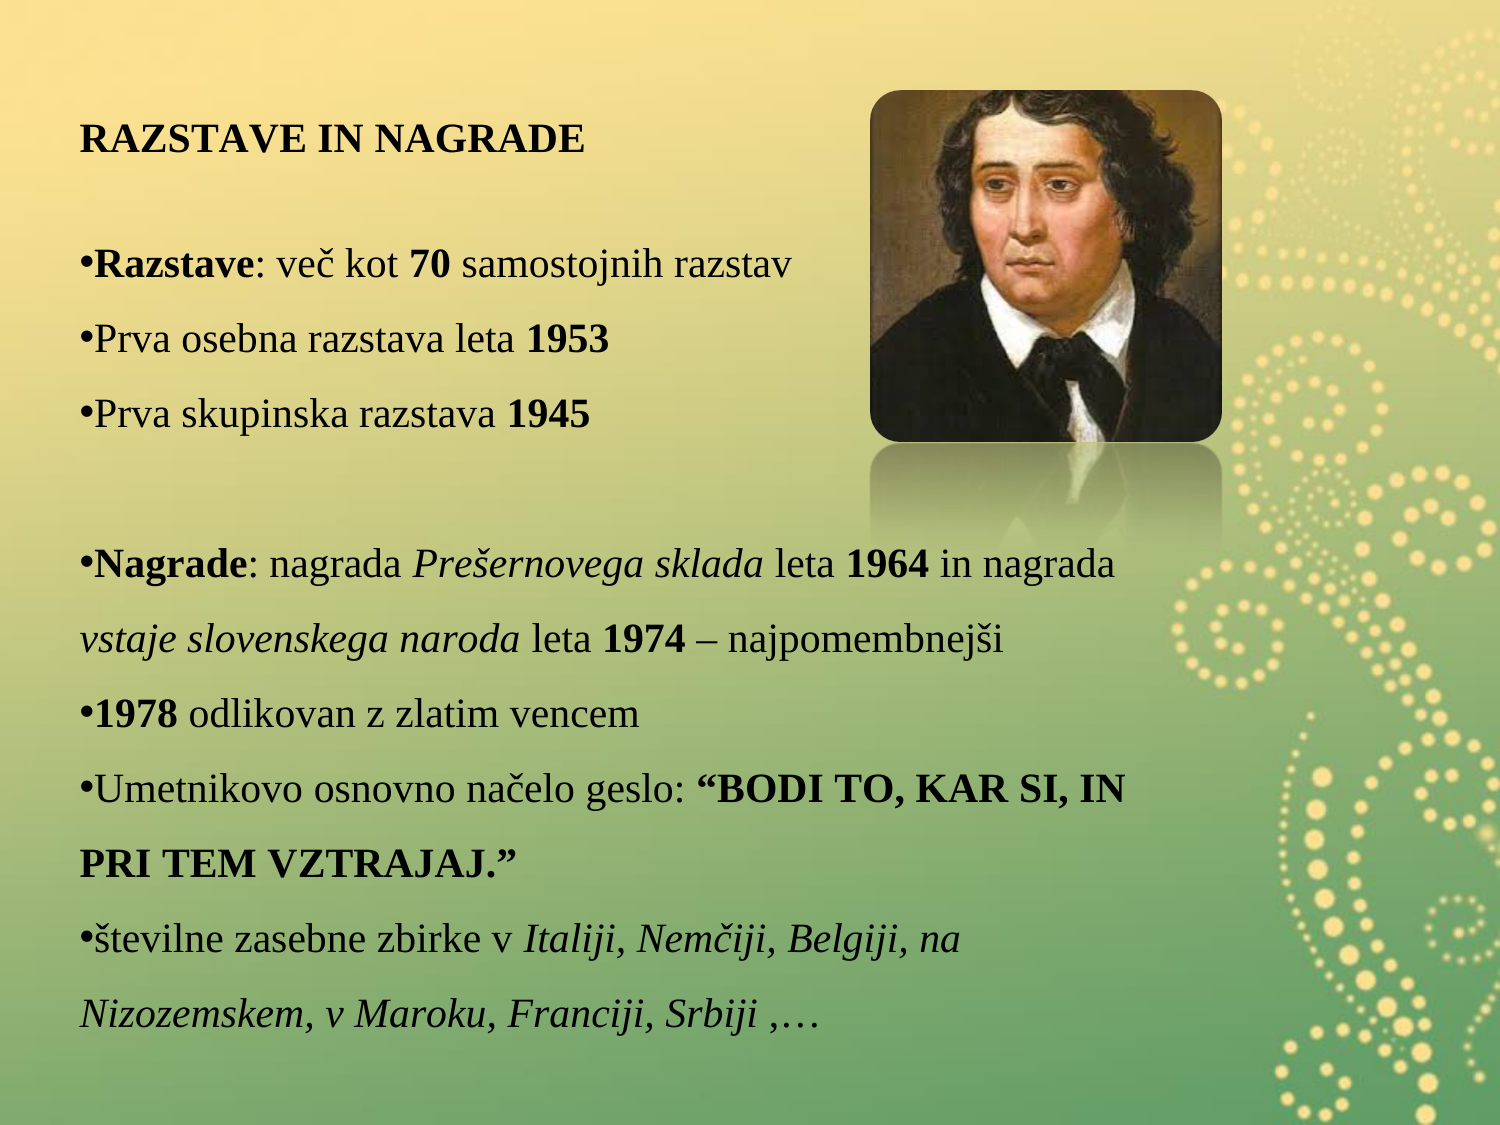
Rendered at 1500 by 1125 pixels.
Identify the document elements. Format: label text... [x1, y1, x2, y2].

text_box RAZSTAVE IN NAGRADE Razstave: več kot 70 samostojnih razstav Prva osebna razstava leta 1953 Prva skupinska razstava 1945 Nagrade: nagrada Prešernovega sklada leta 1964 in nagrada vstaje slovenskega naroda leta 1974 – najpomembnejši 1978 odlikovan z zlatim vencem Umetnikovo osnovno načelo geslo: “BODI TO, KAR SI, IN PRI TEM VZTRAJAJ.” številne zasebne zbirke v Italiji, Nemčiji, Belgiji, na Nizozemskem, v Maroku, Franciji, Srbiji ,… [64, 78, 1198, 1125]
picture [0, 0, 1500, 1125]
